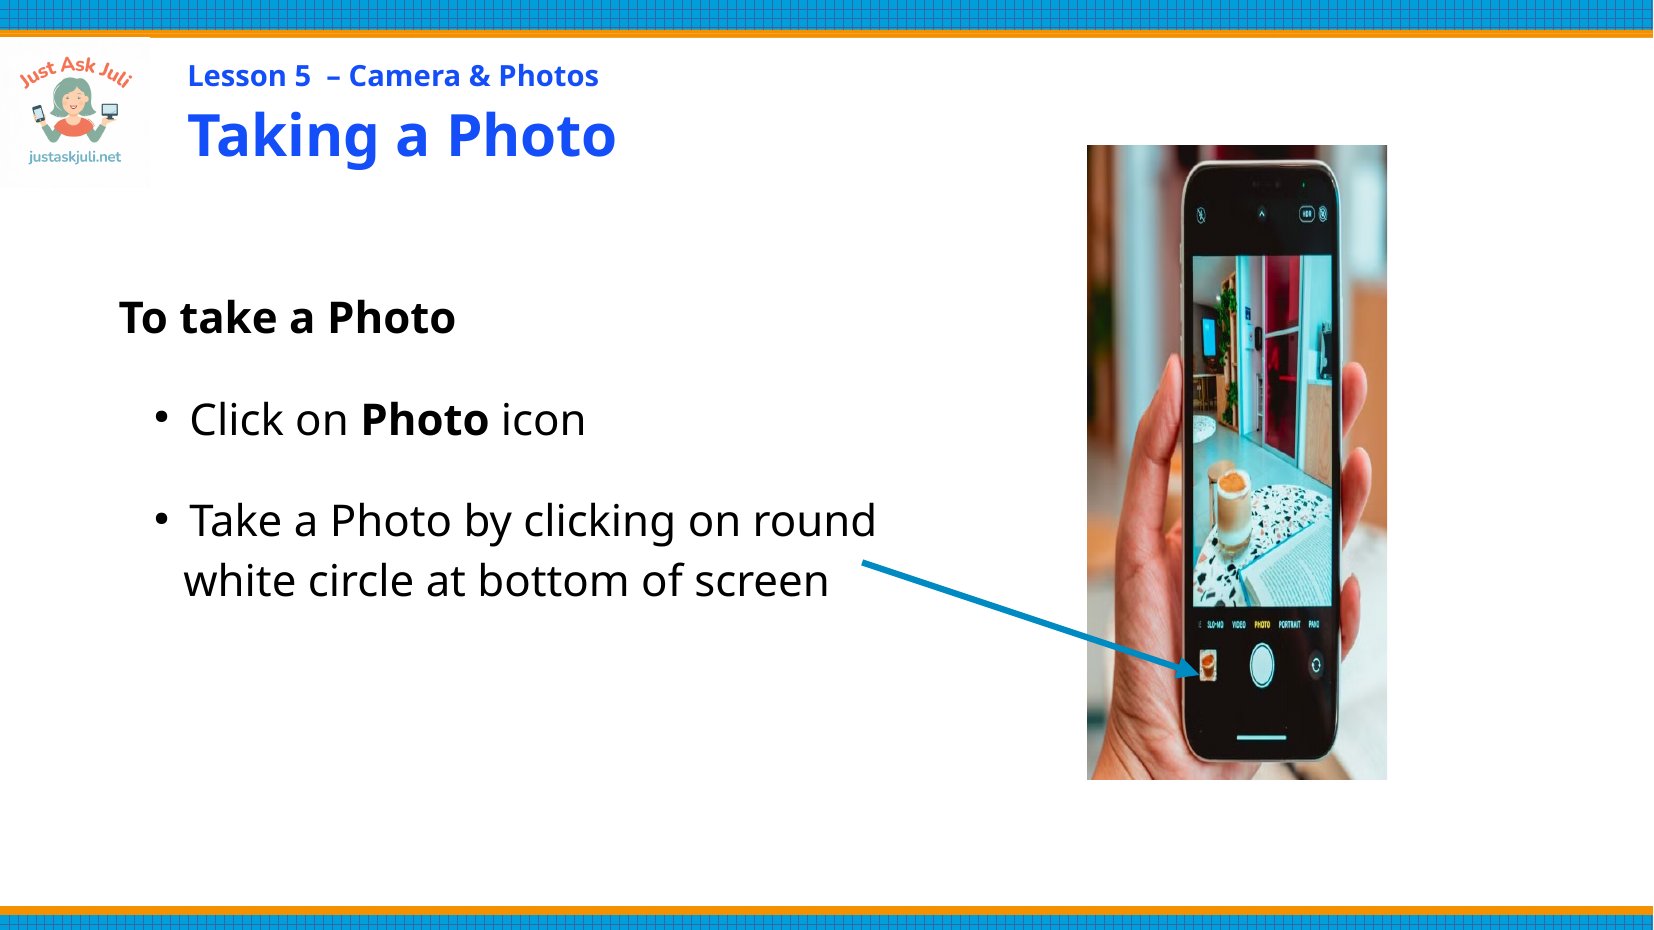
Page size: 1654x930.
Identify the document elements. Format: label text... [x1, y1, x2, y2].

picture [1087, 145, 1388, 780]
text_box Lesson 5 – Camera & Photos Taking a Photo [187, 37, 1238, 192]
picture [0, 37, 150, 188]
text_box To take a Photo Click on Photo icon Take a Photo by clicking on round white circle at bottom of screen [112, 267, 900, 816]
